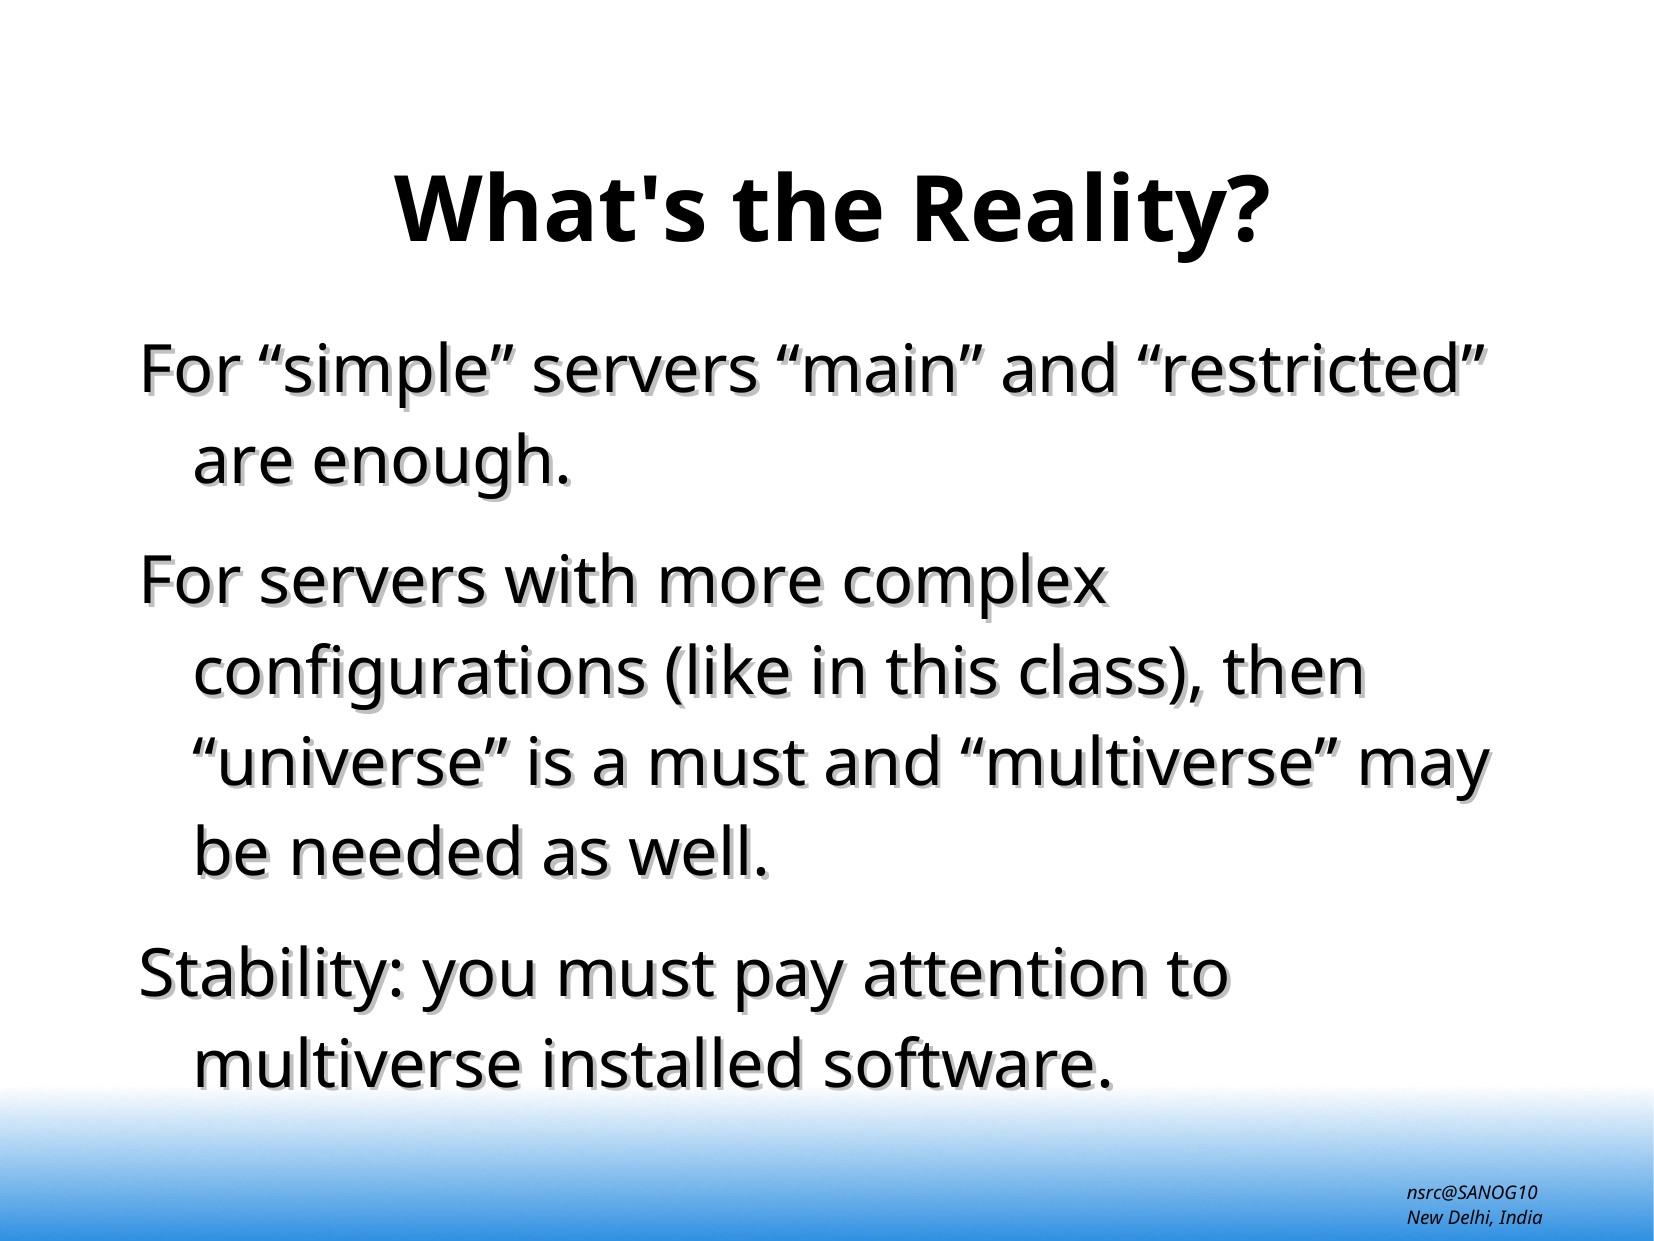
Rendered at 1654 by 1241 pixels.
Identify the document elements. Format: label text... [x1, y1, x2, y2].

picture [0, 1083, 1654, 1241]
title What's the Reality? [109, 102, 1558, 310]
list For “simple” servers “main” and “restricted” are enough. For servers with more complex configurations (like in this class), then “universe” is a must and “multiverse” may be needed as well. Stability: you must pay attention to multiverse installed software. [121, 321, 1534, 1104]
